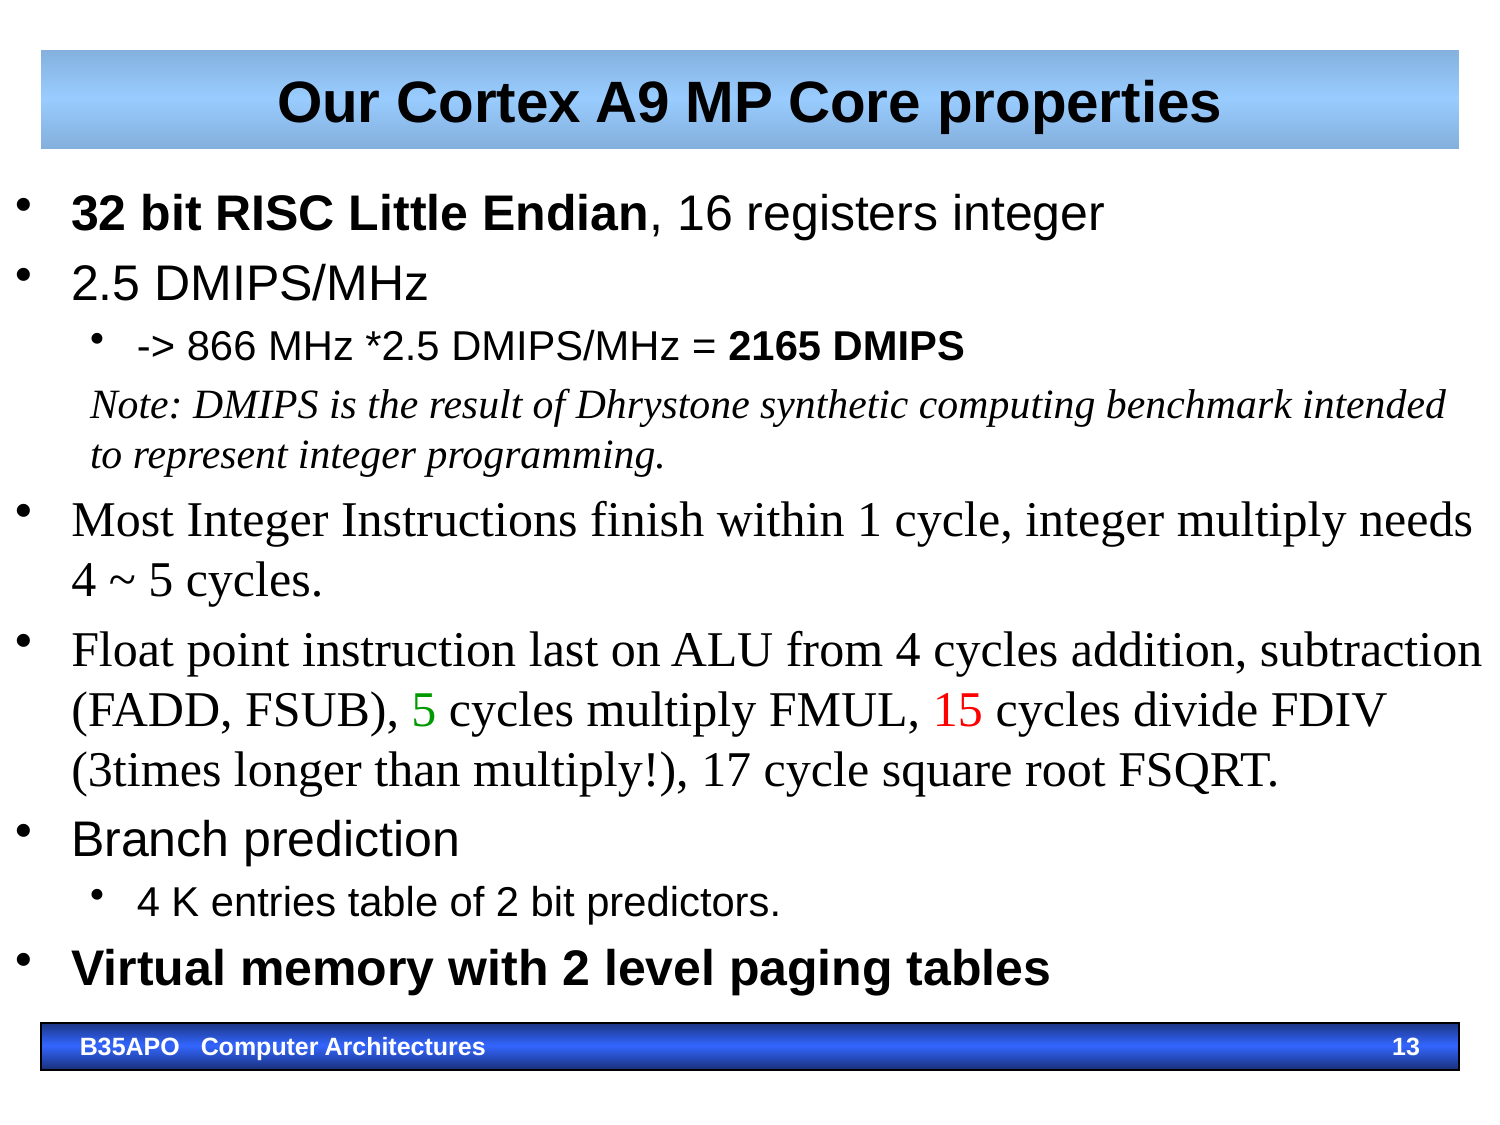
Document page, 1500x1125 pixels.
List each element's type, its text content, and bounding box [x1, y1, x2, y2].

slide_number <number> [1340, 1023, 1436, 1069]
list 32 bit RISC Little Endian, 16 registers integer 2.5 DMIPS/MHz -> 866 MHz *2.5 DMIPS/MHz = 2165 DMIPS Note: DMIPS is the result of Dhrystone synthetic computing benchmark intended to represent integer programming. Most Integer Instructions finish within 1 cycle, integer multiply needs 4 ~ 5 cycles. Float point instruction last on ALU from 4 cycles addition, subtraction (FADD, FSUB), 5 cycles multiply FMUL, 15 cycles divide FDIV (3times longer than multiply!), 17 cycle square root FSQRT. Branch prediction 4 K entries table of 2 bit predictors. Virtual memory with 2 level paging tables [0, 172, 1500, 1012]
footer B35APO Computer Architectures [64, 1023, 1424, 1071]
title Our Cortex A9 MP Core properties [41, 50, 1459, 149]
